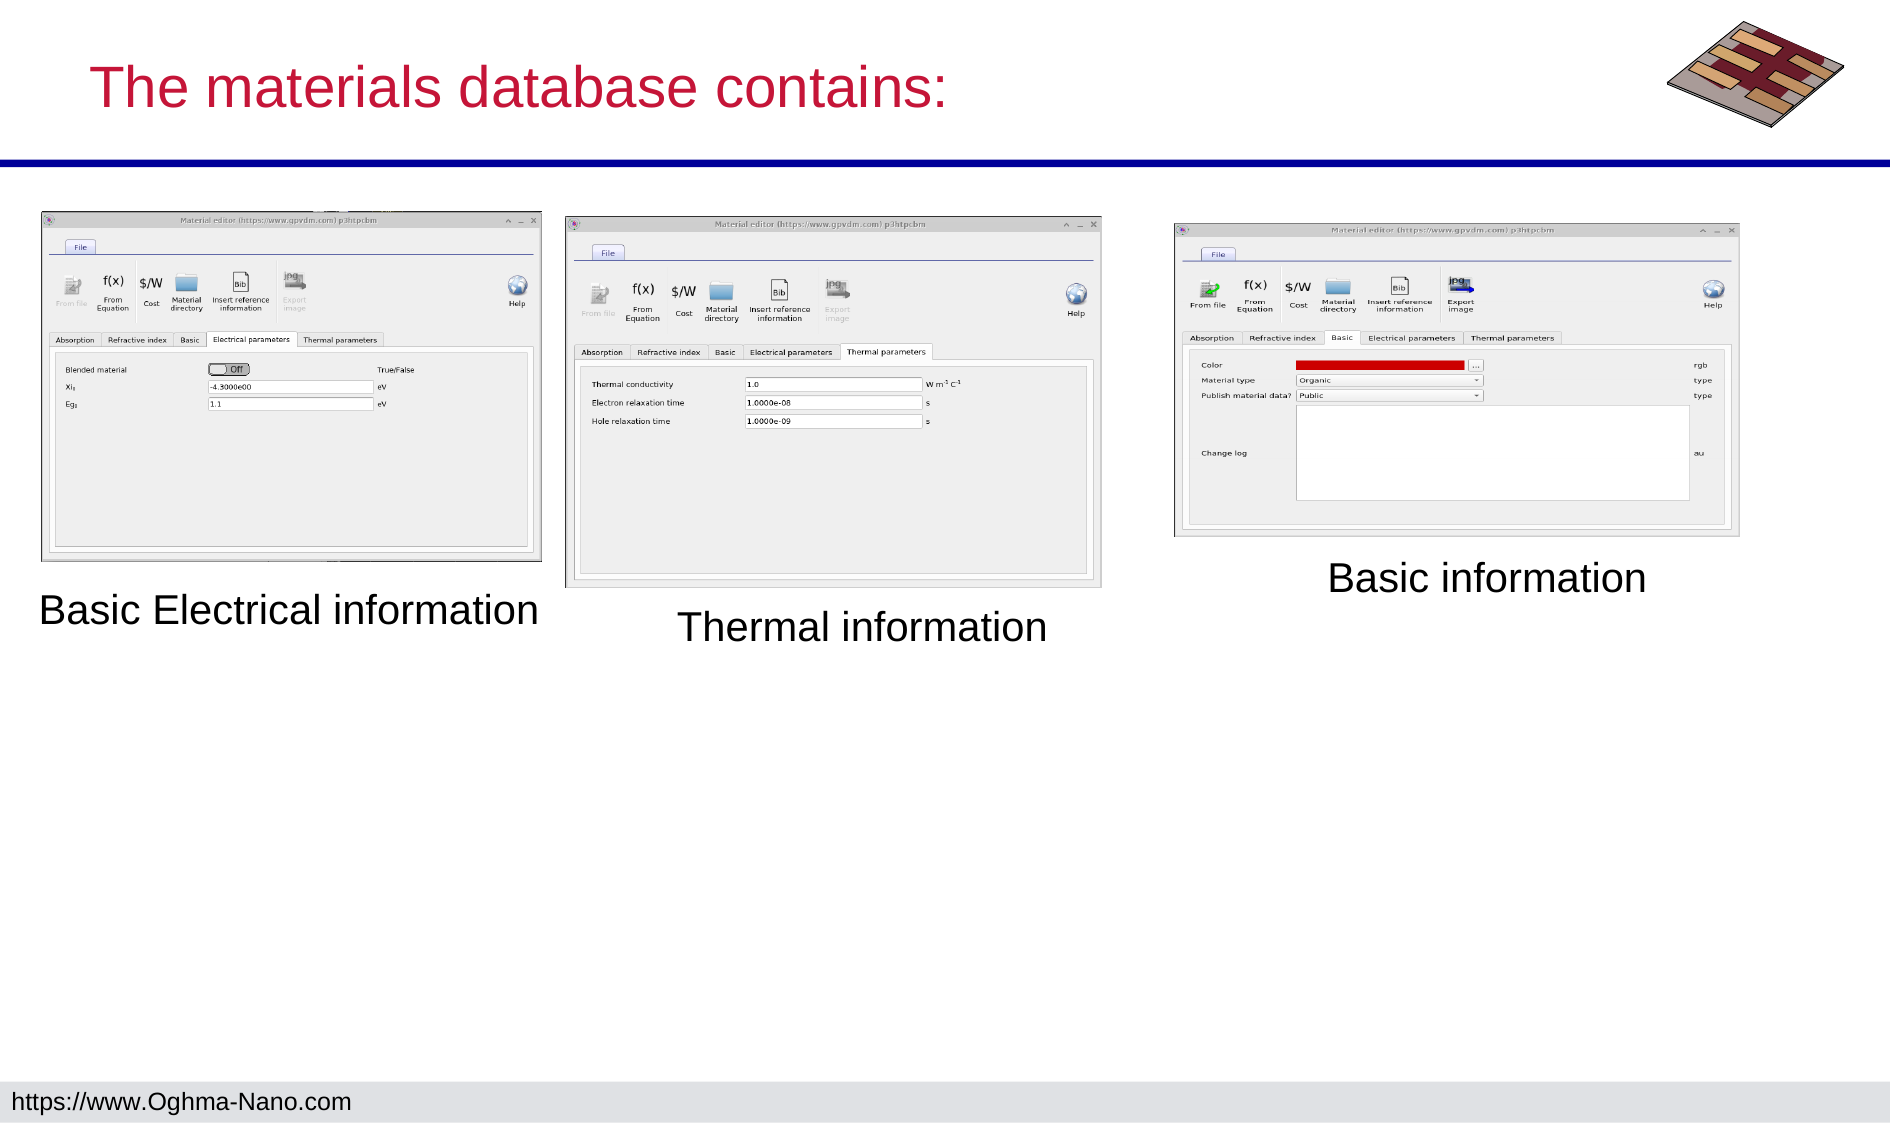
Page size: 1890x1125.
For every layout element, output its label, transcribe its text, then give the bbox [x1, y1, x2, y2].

picture [1174, 223, 1740, 537]
text_box Basic Electrical information [23, 575, 556, 741]
picture [41, 211, 542, 562]
text_box Thermal information [596, 592, 1129, 758]
picture [565, 216, 1102, 589]
title The materials database contains: [74, 34, 1634, 140]
text_box Basic information [1294, 543, 1681, 709]
